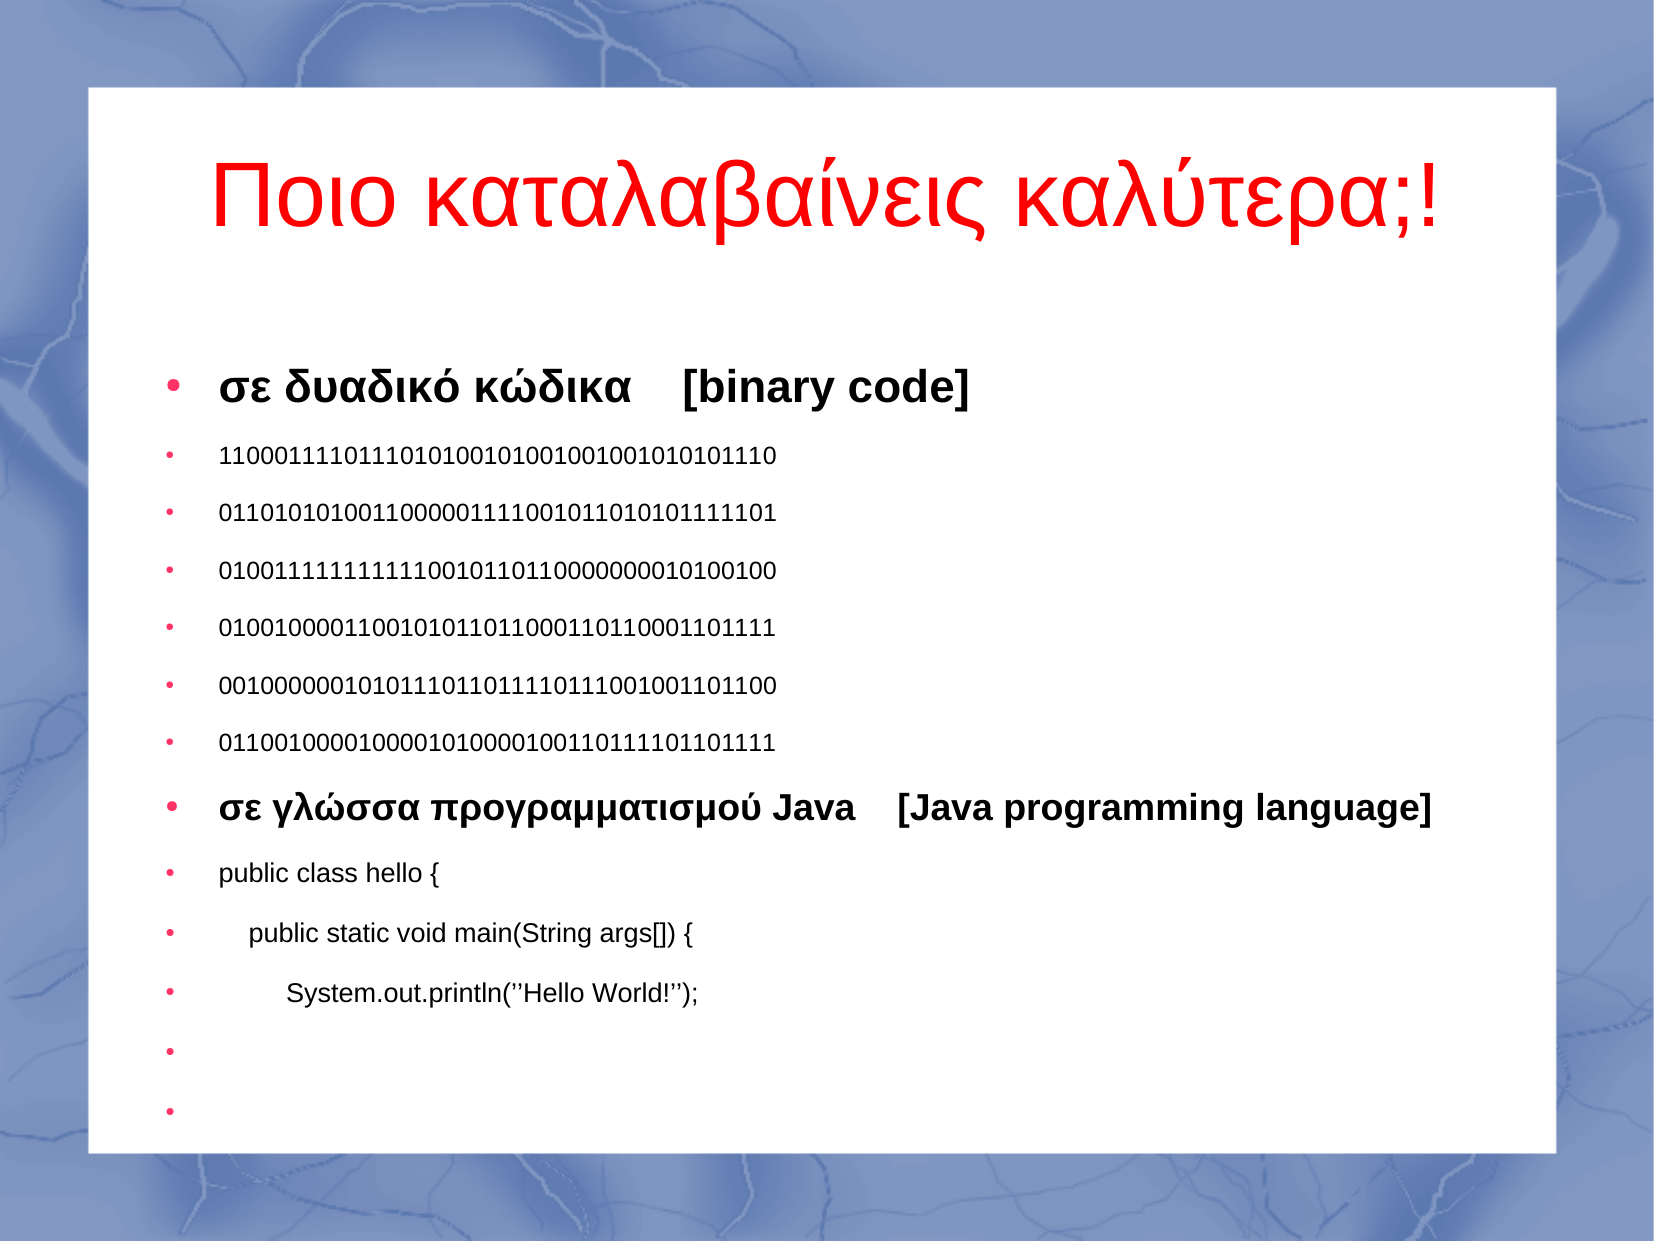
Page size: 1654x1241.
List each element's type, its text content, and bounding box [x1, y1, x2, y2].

picture [0, 0, 1654, 1241]
title Ποιο καταλαβαίνεις καλύτερα;! [118, 98, 1536, 291]
list σε δυαδικό κώδικα [binary code] 1100011110111010100101001001001010101110 0110101010011000001111001011010101111101 0100111111111110010110110000000010100100 0100100001100101011011000110110001101111 0010000001010111011011110111001001101100 0110010000100001010000100110111101101111 σε γλώσσα προγραμματισμού Java [Java programming language] public class hello { public static void main(String args[]) { System.out.println(’’Hello World!’’); [147, 360, 1506, 1128]
